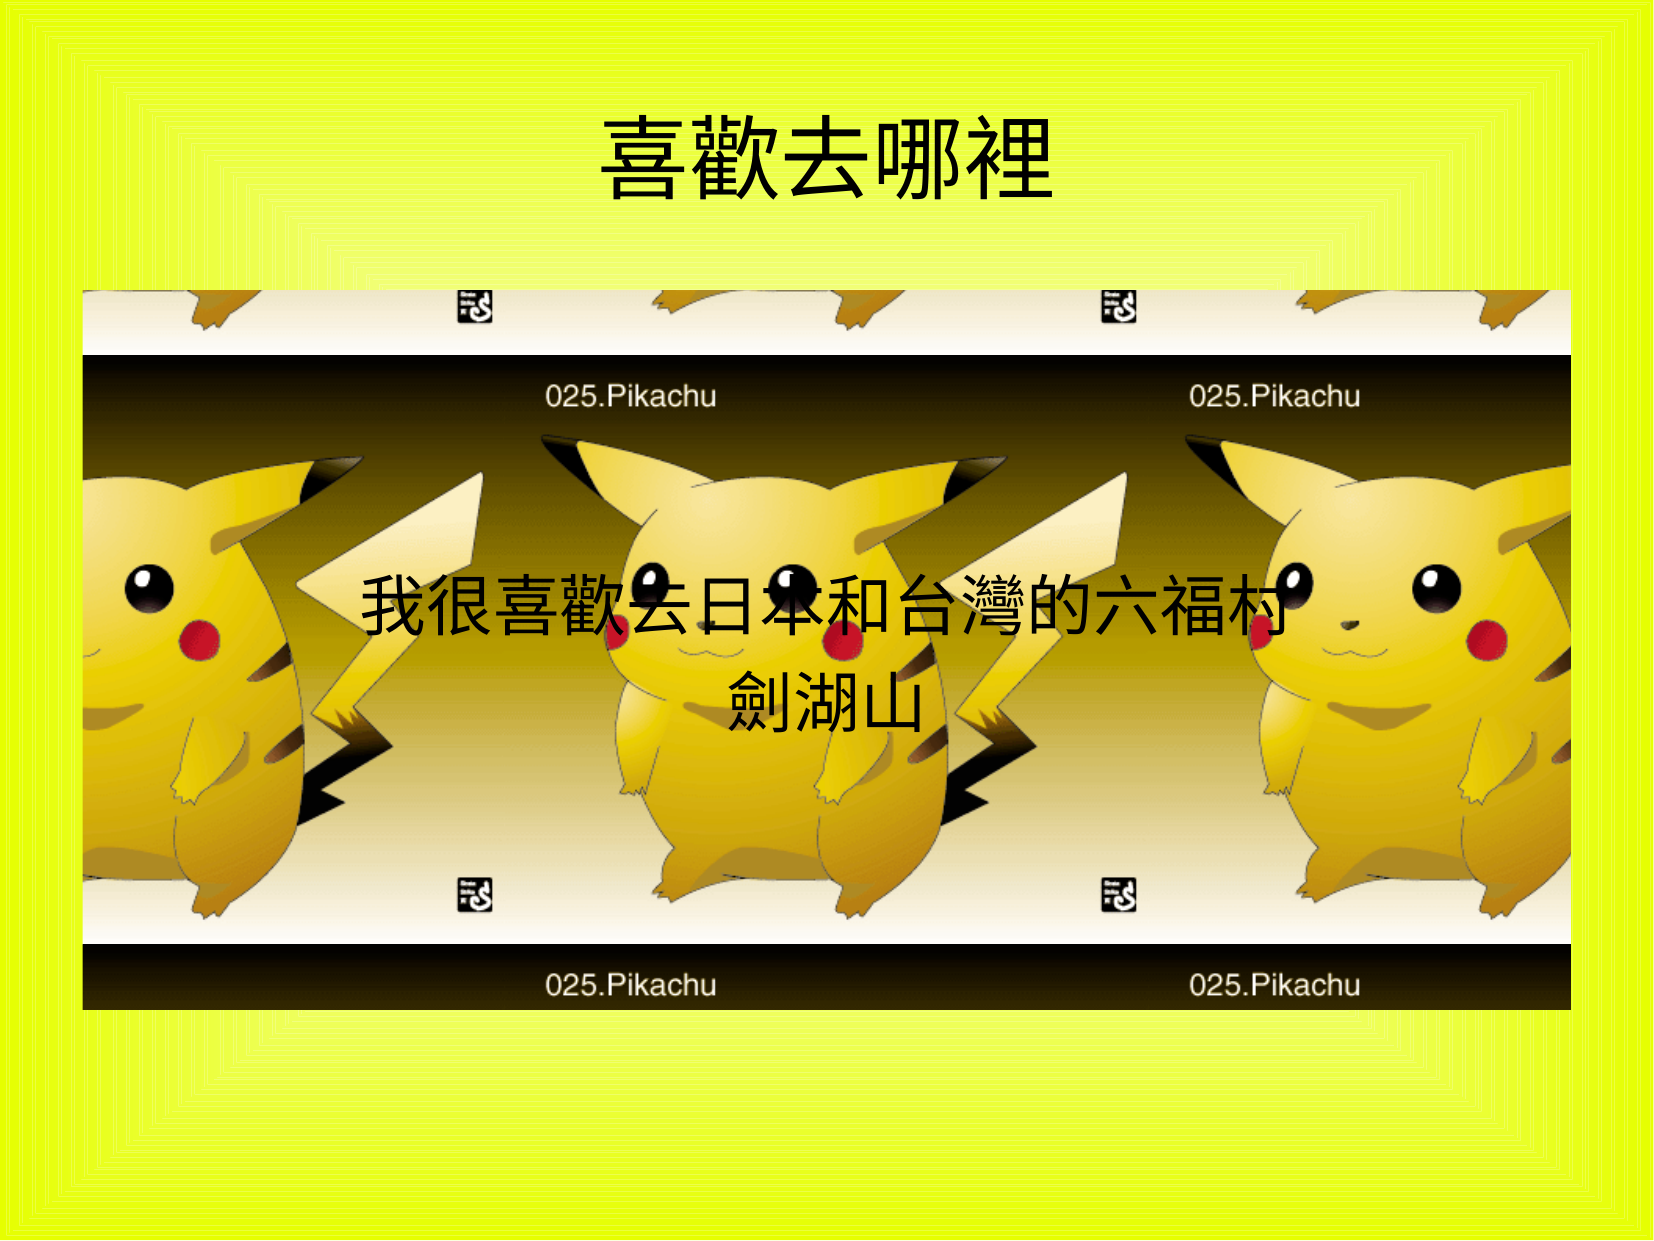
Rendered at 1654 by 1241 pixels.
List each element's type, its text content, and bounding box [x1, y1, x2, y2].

title 喜歡去哪裡 [82, 49, 1571, 257]
subtitle 我很喜歡去日本和台灣的六福村 劍湖山 [82, 290, 1571, 1010]
